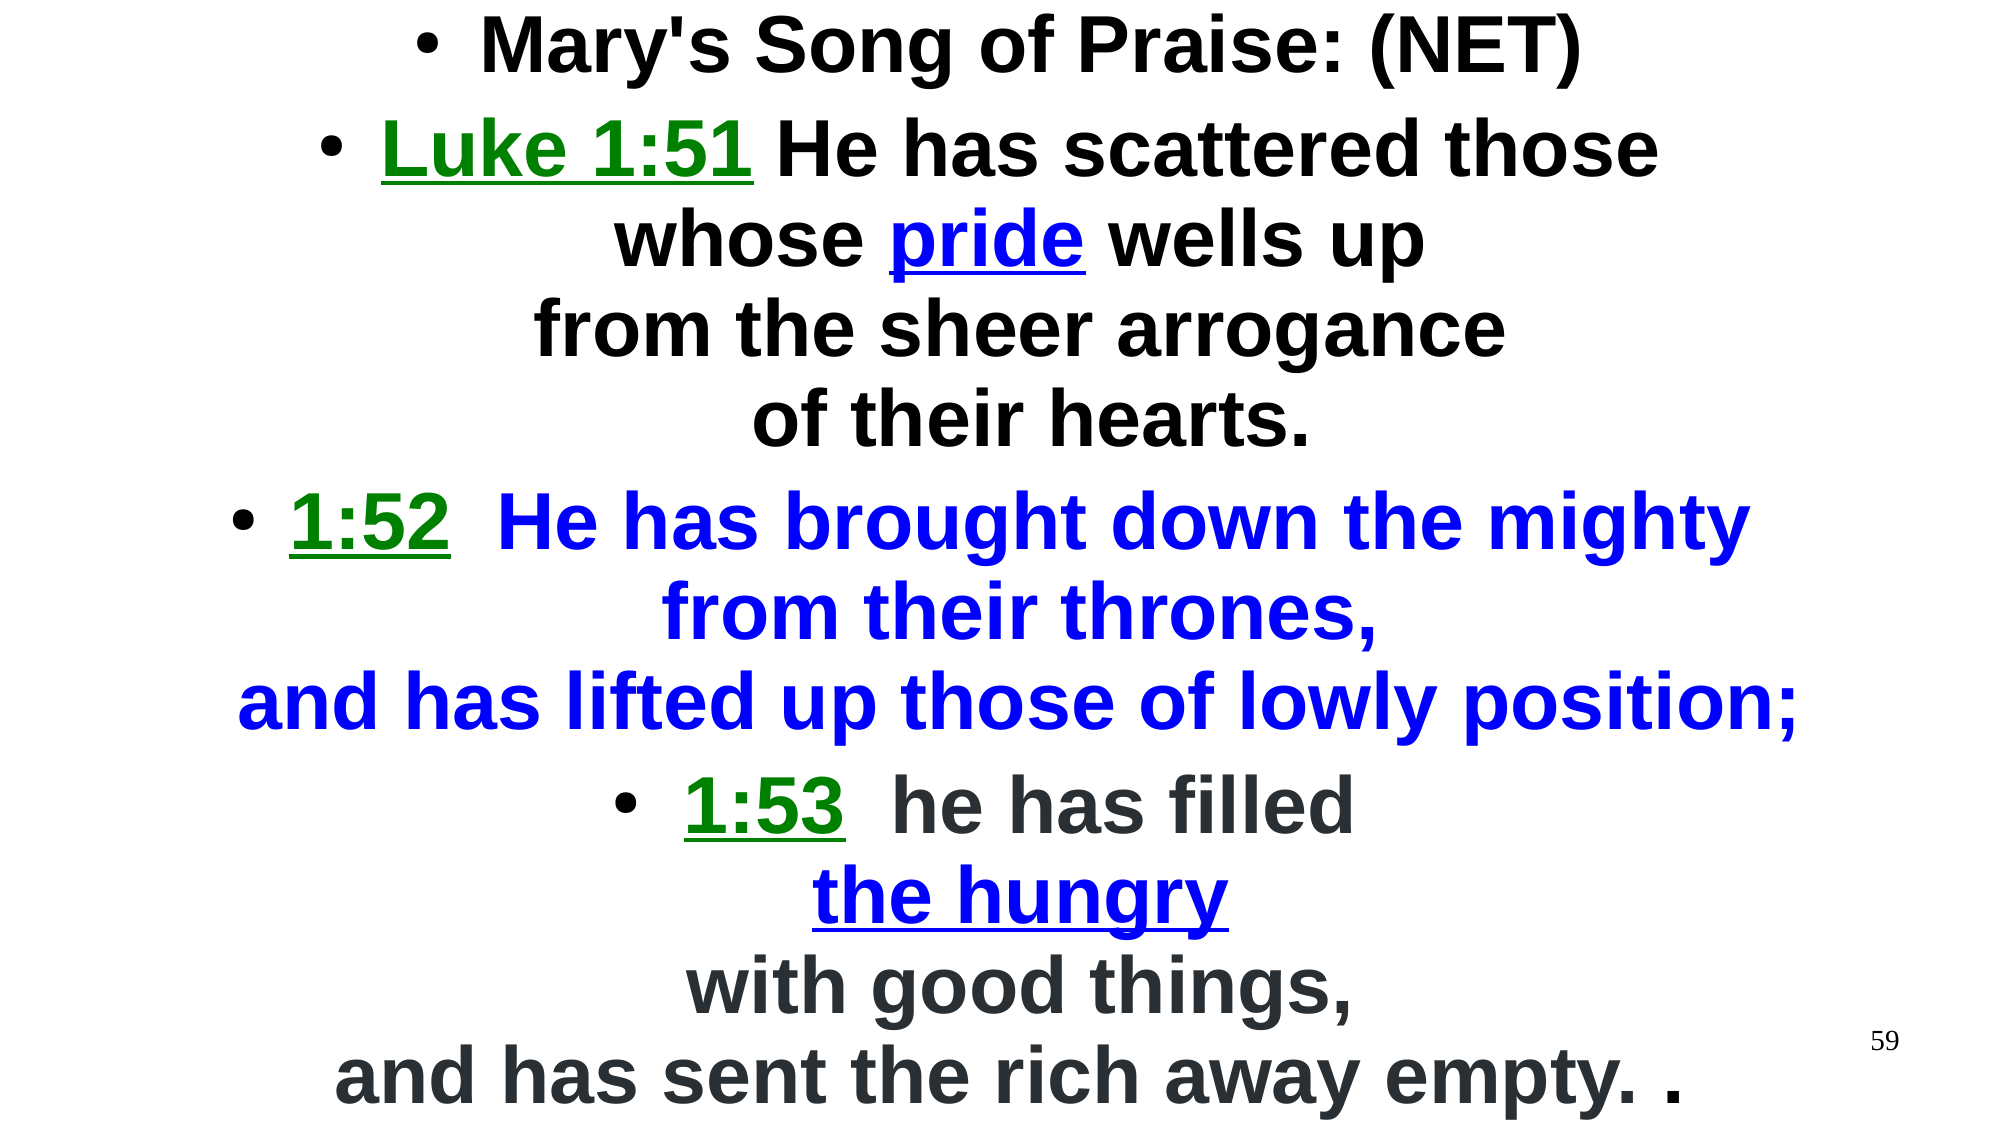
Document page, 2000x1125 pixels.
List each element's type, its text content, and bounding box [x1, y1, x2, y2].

list Mary's Song of Praise: (NET) Luke 1:51 He has scattered those whose pride wells up from the sheer arrogance of their hearts. 1:52 He has brought down the mighty from their thrones, and has lifted up those of lowly position; 1:53 he has filled the hungry with good things, and has sent the rich away empty. . [0, 0, 1996, 1123]
